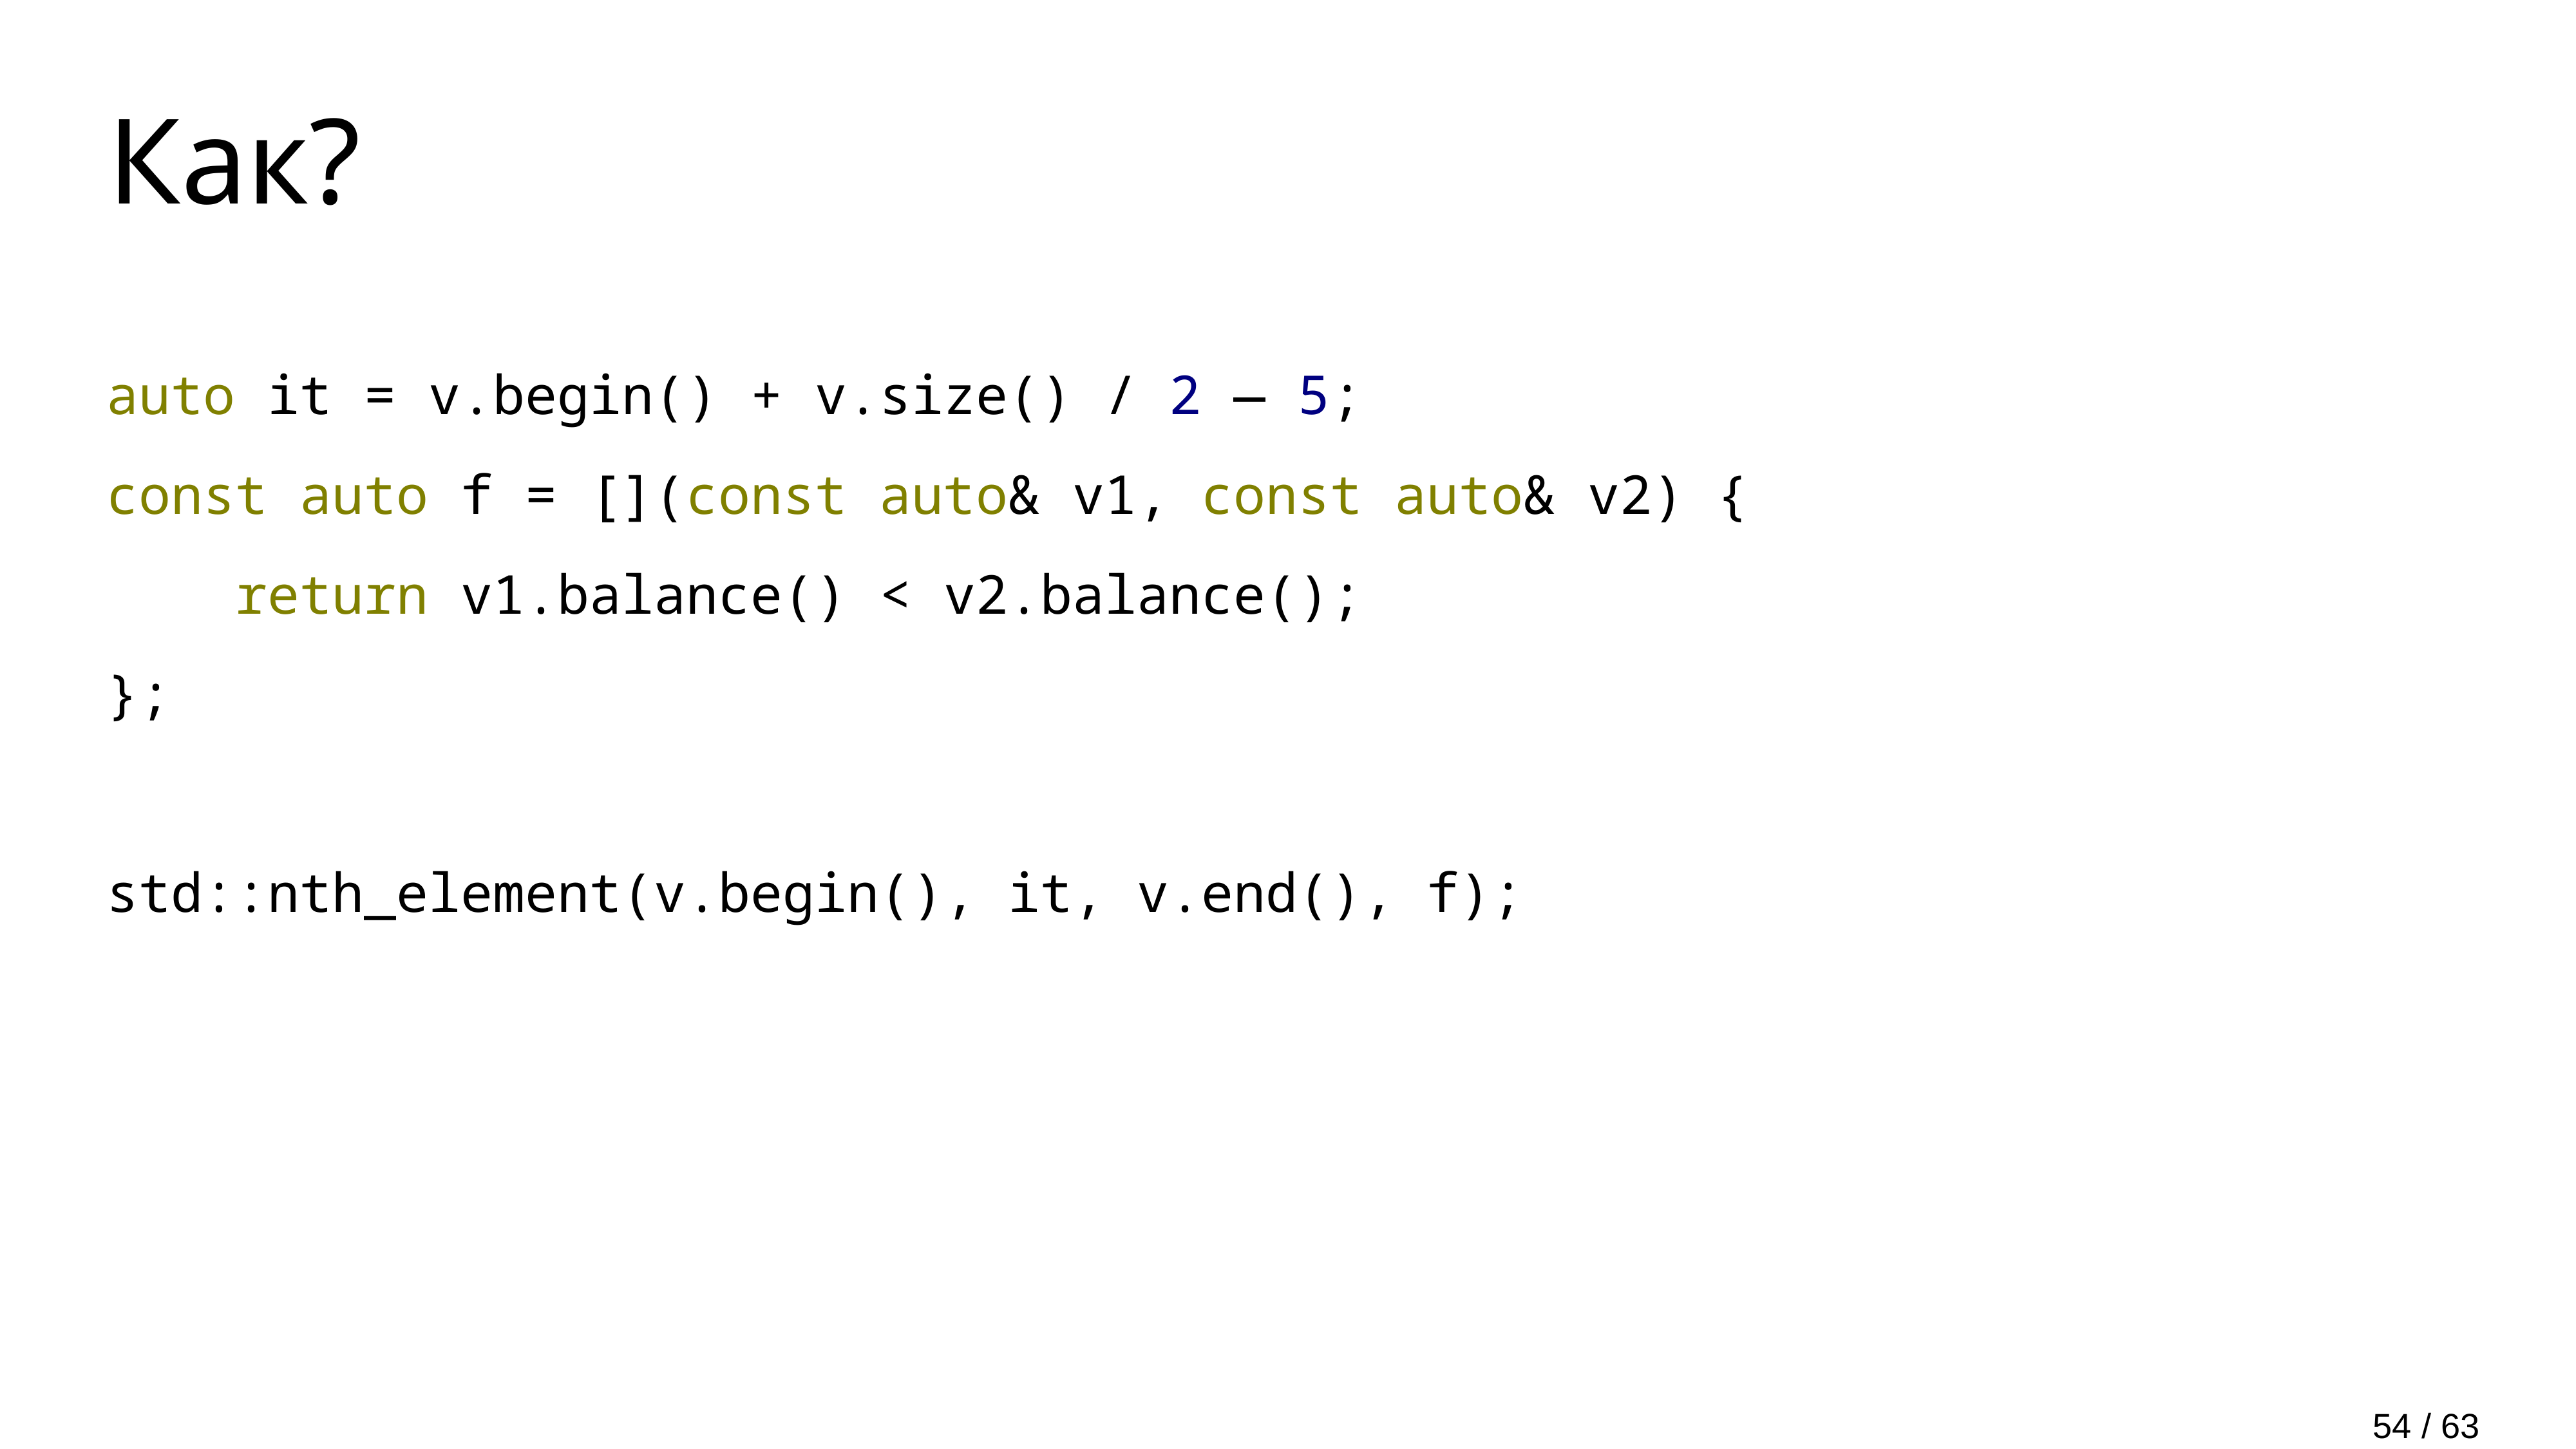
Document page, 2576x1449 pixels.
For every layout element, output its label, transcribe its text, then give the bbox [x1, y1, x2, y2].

text_box <number> / 63 [2363, 1402, 2576, 1449]
title Как? [108, 80, 2468, 242]
list auto it = v.begin() + v.size() / 2 — 5; const auto f = [](const auto& v1, const auto& v2) { return v1.balance() < v2.balance(); }; std::nth_element(v.begin(), it, v.end(), f); [0, 295, 2576, 1449]
